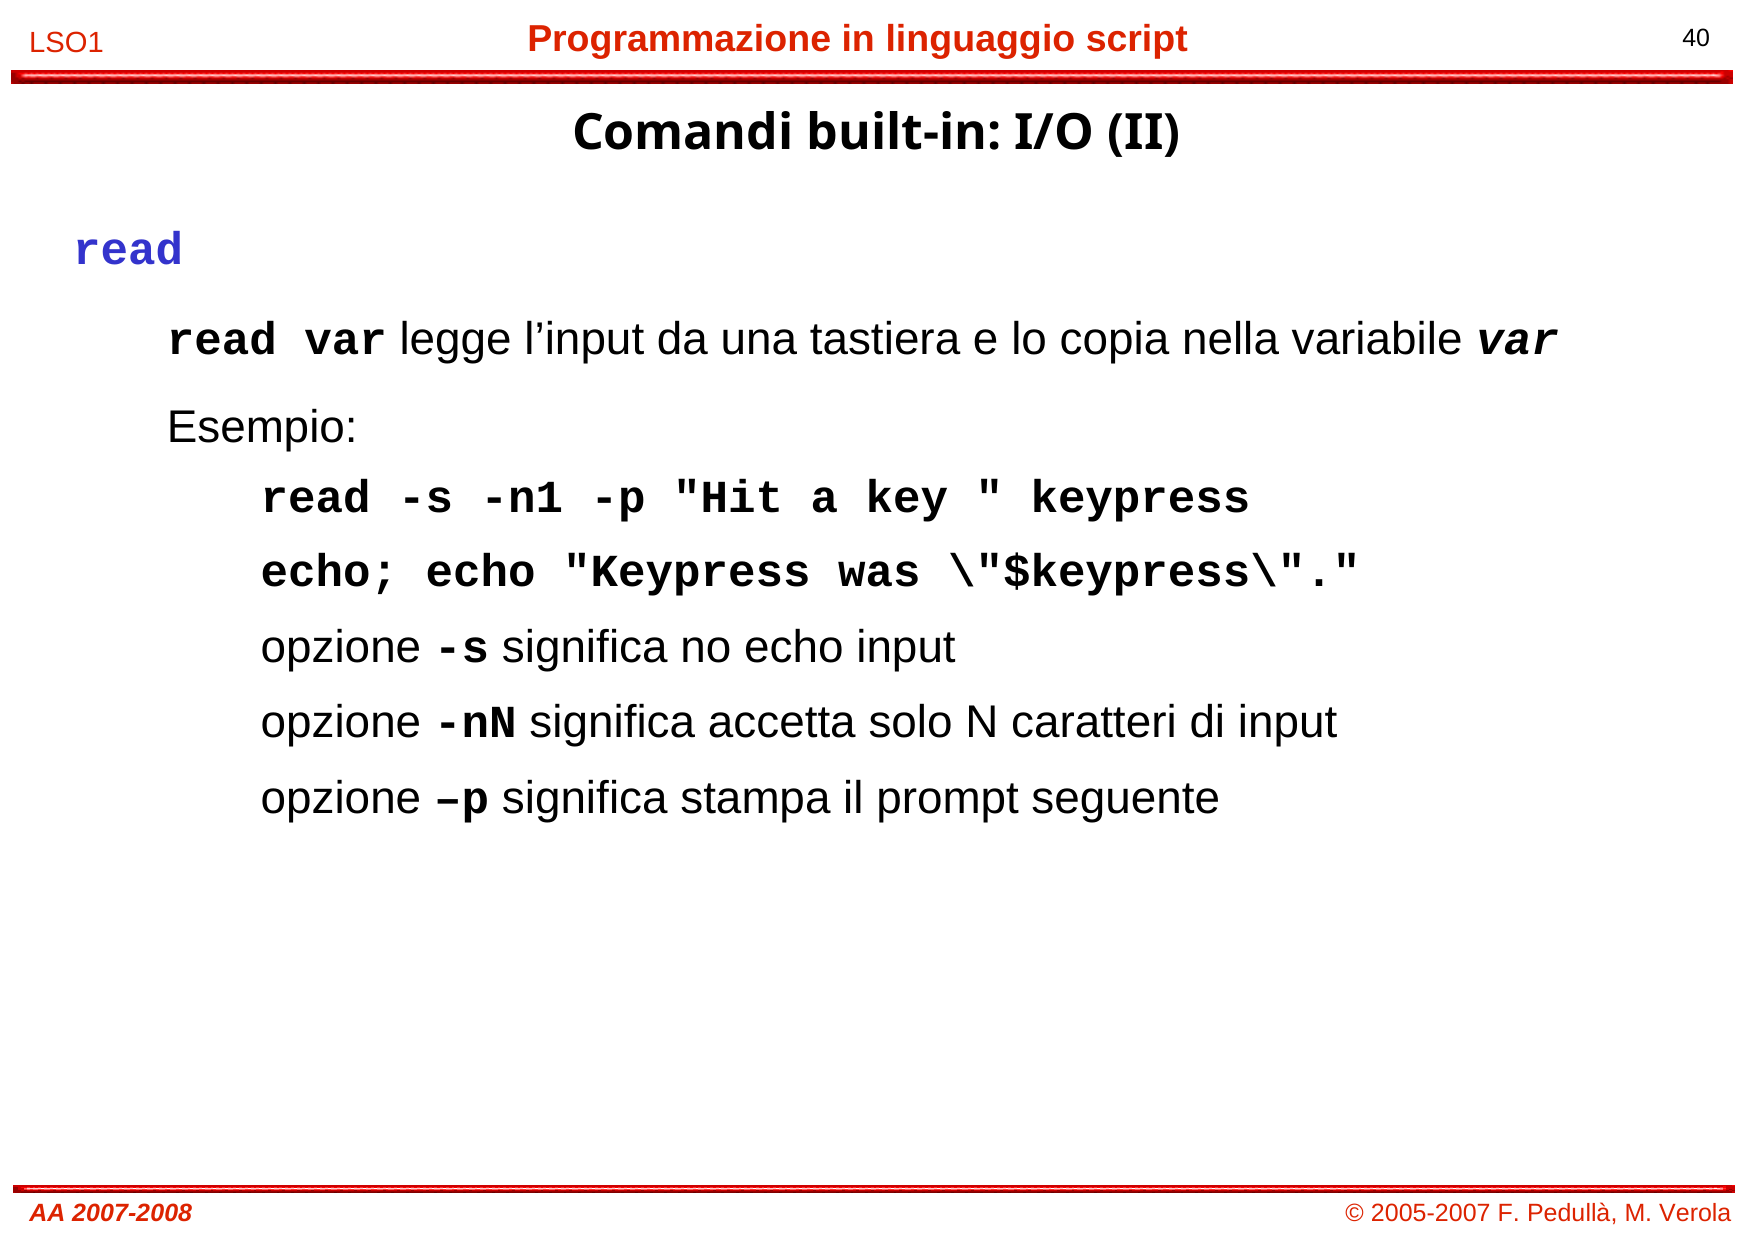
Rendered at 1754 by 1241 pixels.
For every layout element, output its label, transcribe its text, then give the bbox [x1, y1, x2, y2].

title Comandi built-in: I/O (II) [545, 84, 1209, 180]
picture [11, 70, 1733, 84]
picture [13, 1185, 1735, 1193]
list read read var legge l’input da una tastiera e lo copia nella variabile var Esempio: read -s -n1 -p "Hit a key " keypress echo; echo "Keypress was \"$keypress\"." opzione -s significa no echo input opzione -nN significa accetta solo N caratteri di input opzione –p significa stampa il prompt seguente [58, 206, 1696, 1016]
